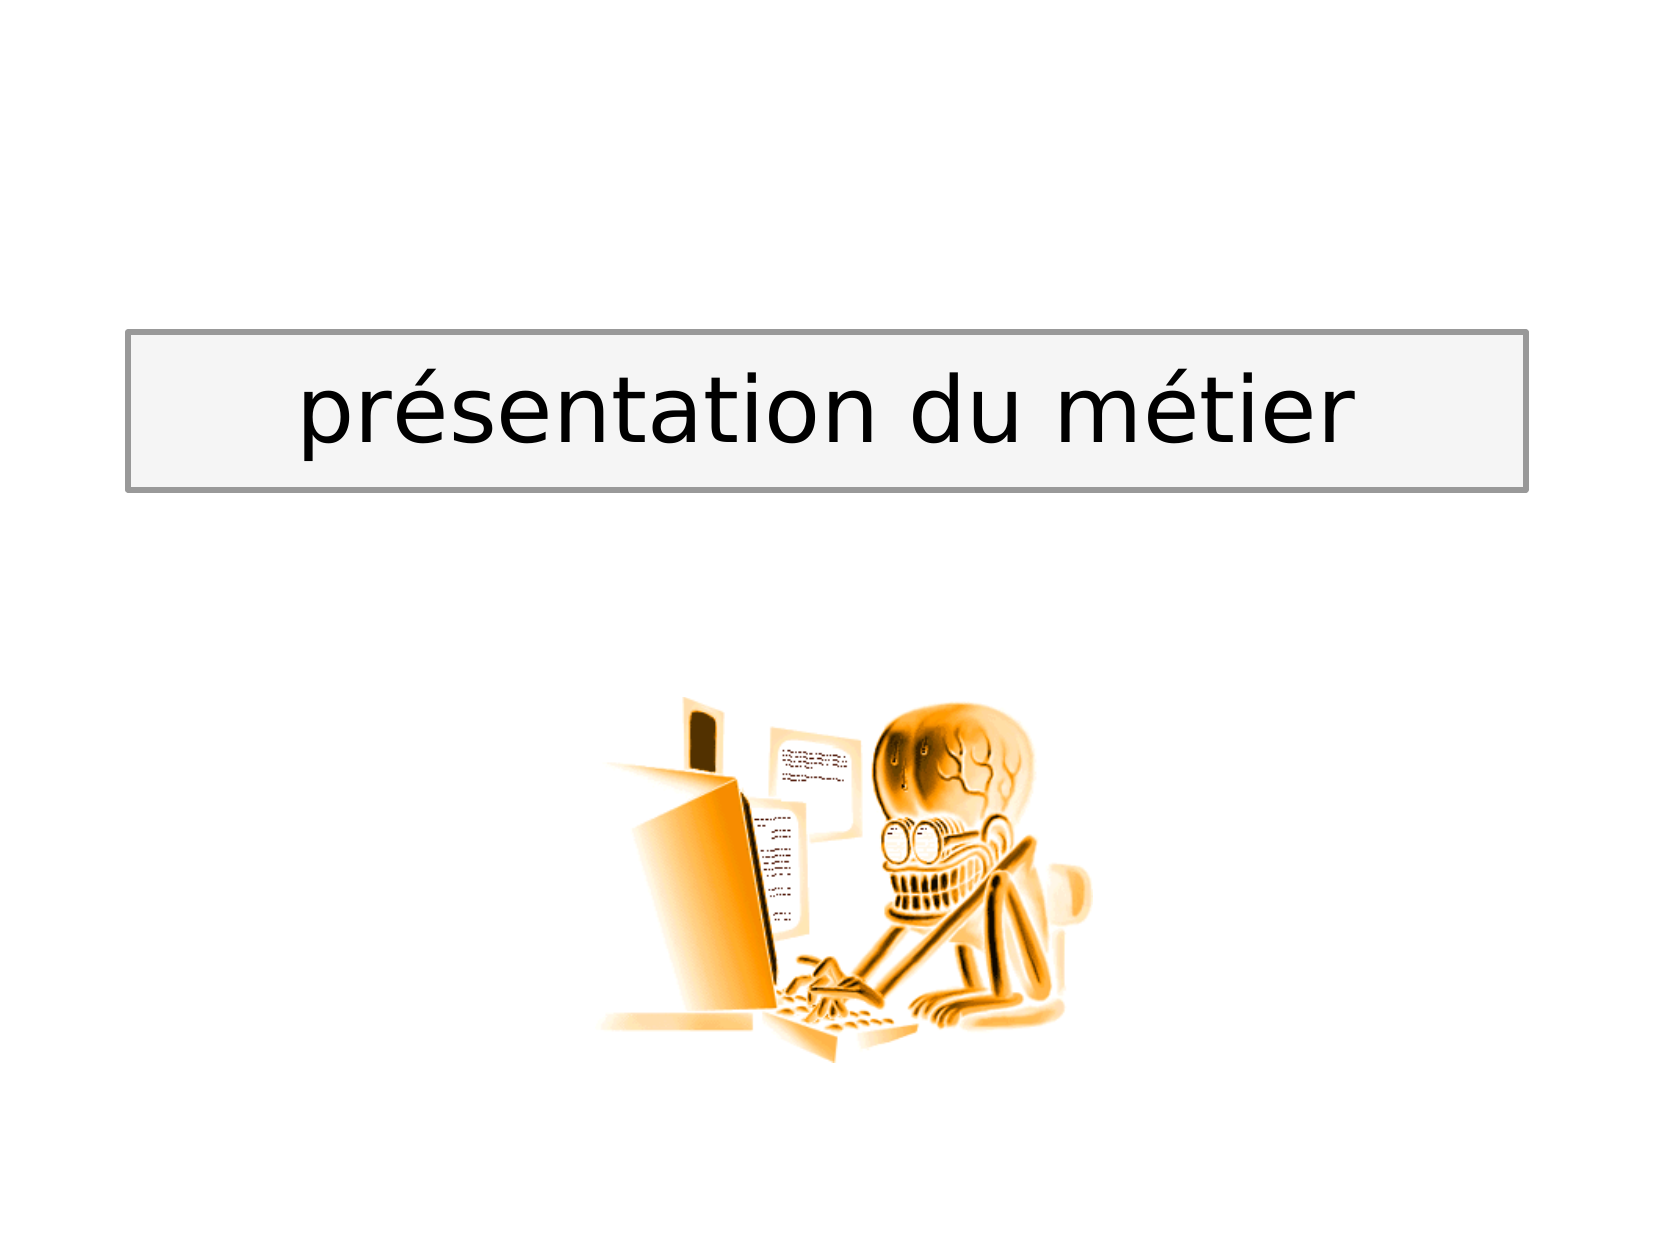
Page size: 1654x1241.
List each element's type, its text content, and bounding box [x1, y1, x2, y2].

picture [595, 697, 1093, 1063]
title présentation du métier [136, 347, 1518, 473]
text_box [127, 331, 1526, 490]
